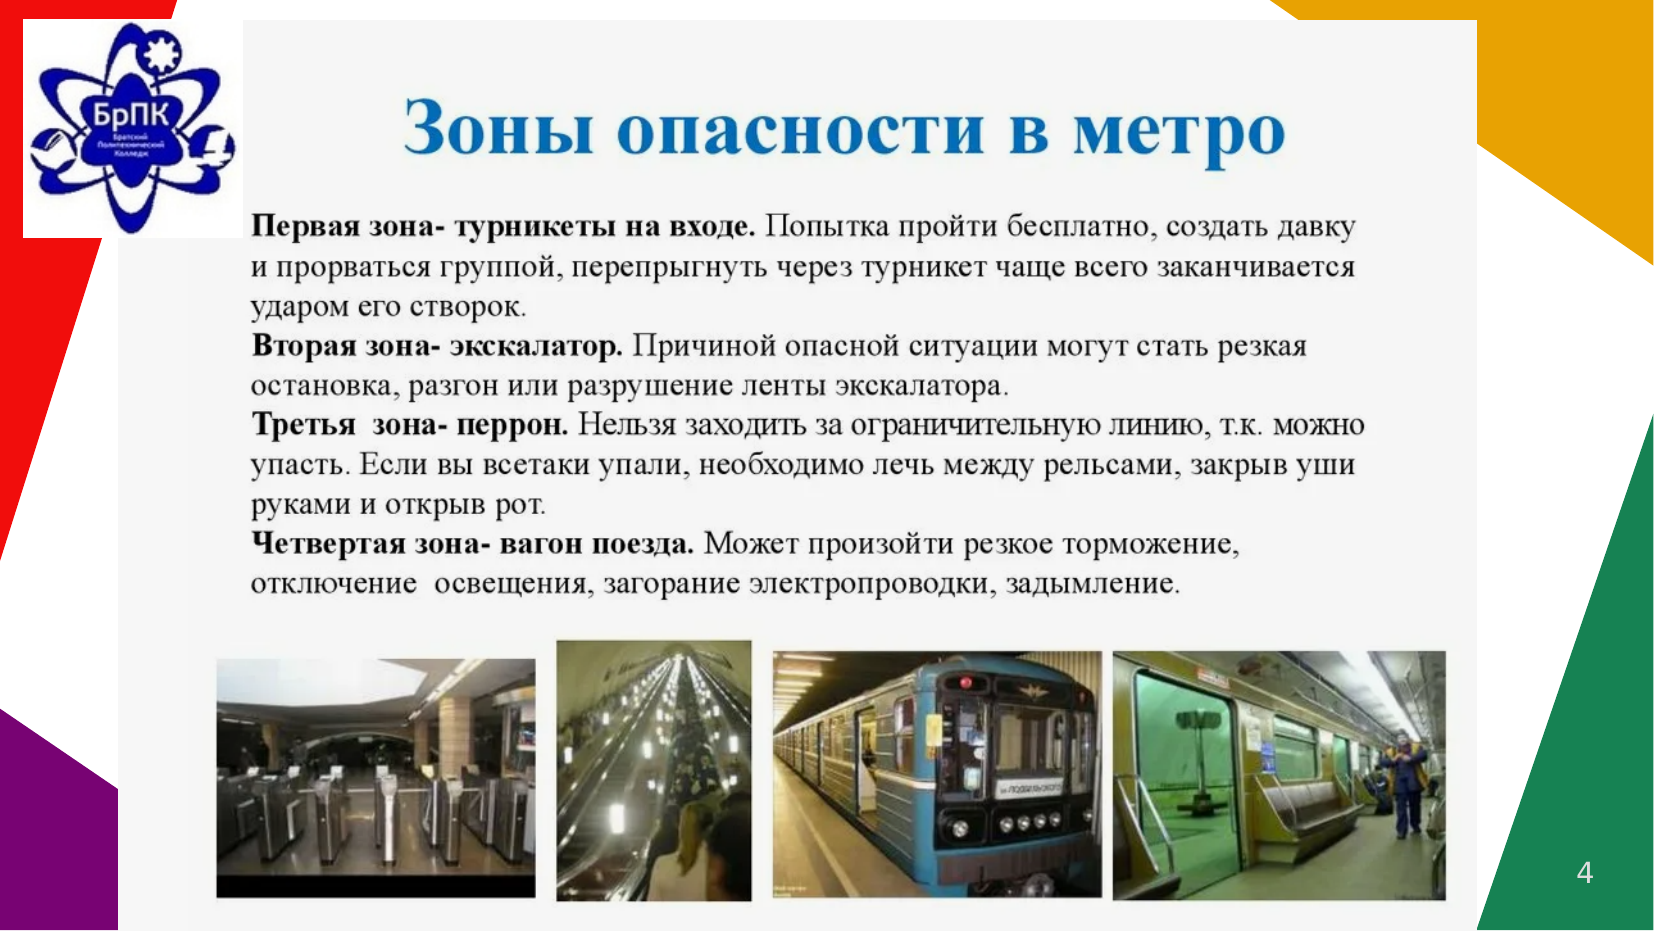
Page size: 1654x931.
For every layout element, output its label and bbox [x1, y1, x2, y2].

picture [23, 19, 1477, 931]
